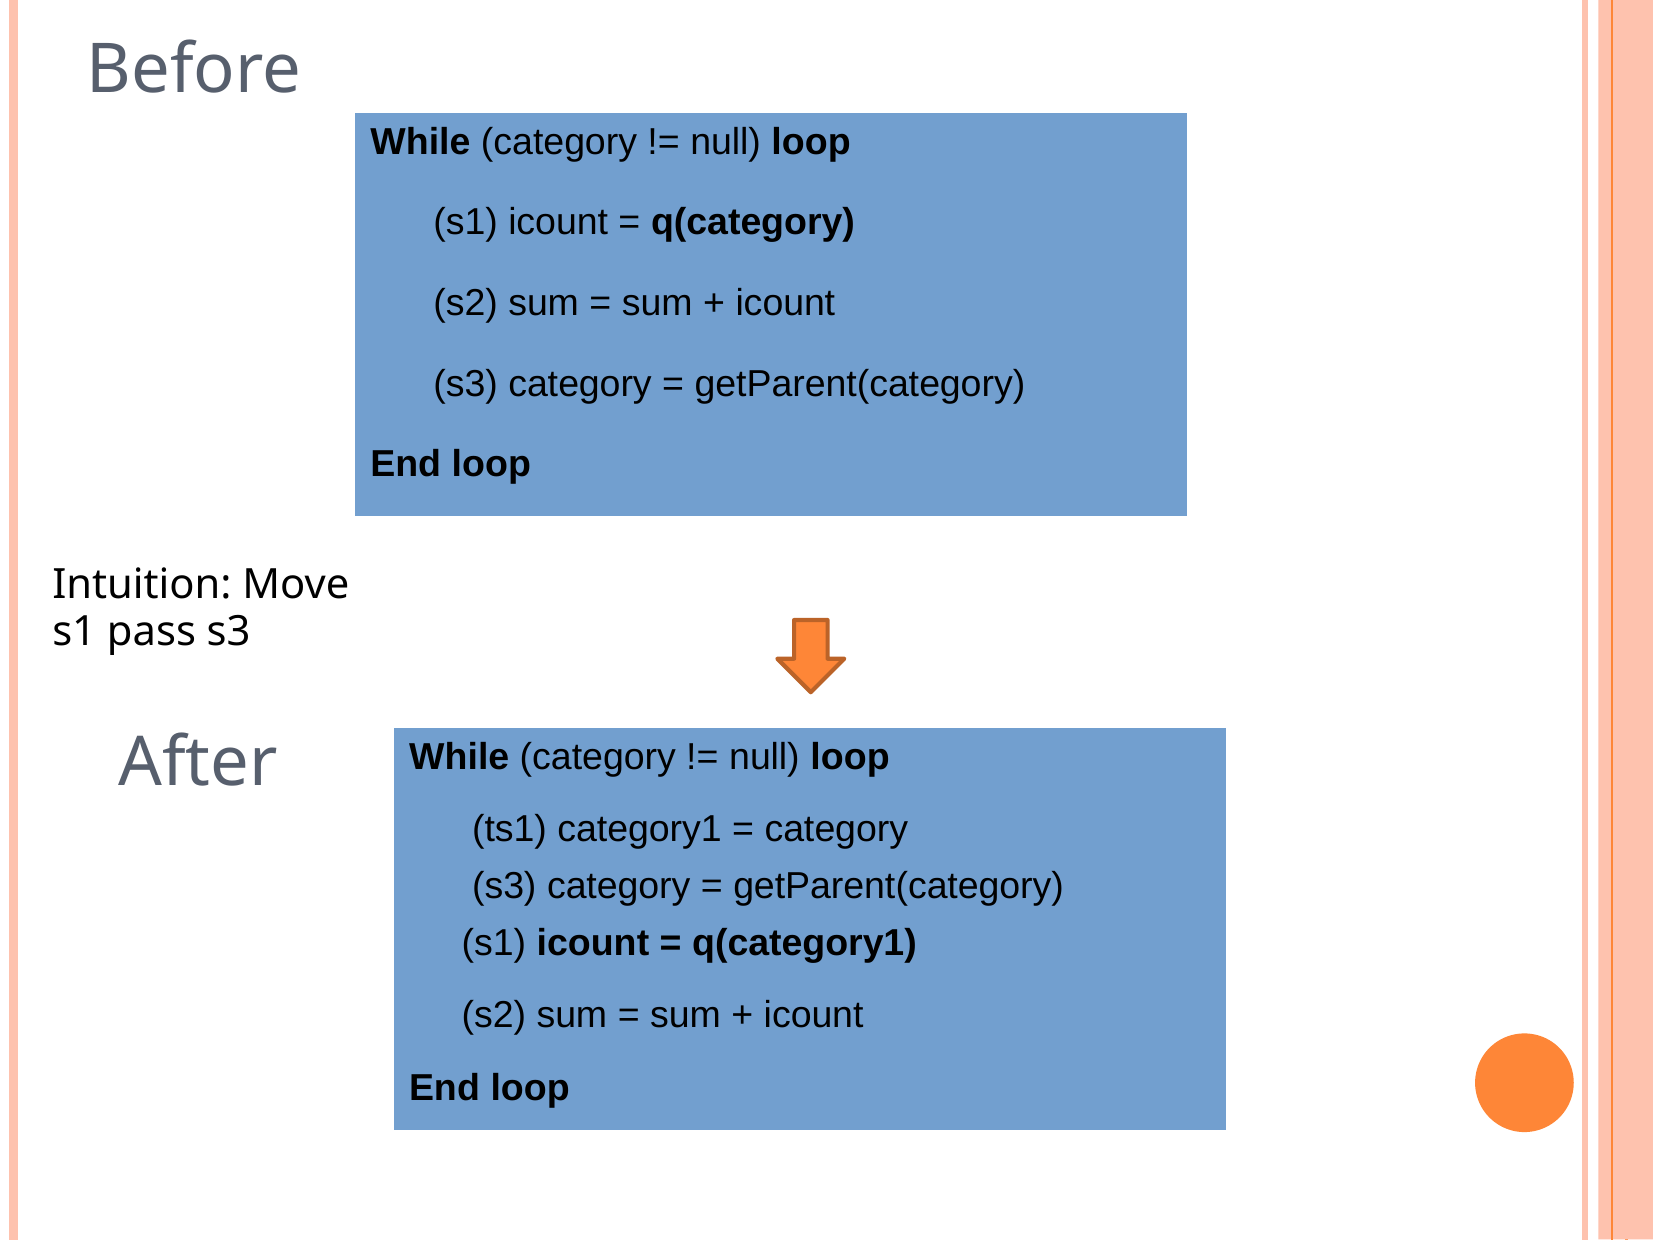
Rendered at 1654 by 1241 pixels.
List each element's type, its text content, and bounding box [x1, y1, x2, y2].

text_box [777, 620, 845, 693]
table_cell (s1) icount = q(category) [355, 194, 1187, 274]
table_cell End loop [394, 1059, 1226, 1130]
table_header While (category != null) loop [394, 728, 1226, 800]
table_cell (s3) category = getParent(category) [355, 355, 1187, 435]
table_cell (s2) sum = sum + icount [394, 986, 1226, 1059]
text_box After [101, 695, 421, 807]
table_header While (category != null) loop [355, 113, 1187, 194]
table_cell End loop [355, 435, 1187, 516]
text_box Intuition: Move s1 pass s3 [37, 554, 377, 665]
table_cell (s3) category = getParent(category) [394, 857, 1226, 914]
text_box Before [70, 0, 377, 115]
table_cell (s2) sum = sum + icount [355, 274, 1187, 355]
table_cell (ts1) category1 = category [394, 800, 1226, 857]
table_cell (s1) icount = q(category1) [394, 914, 1226, 986]
